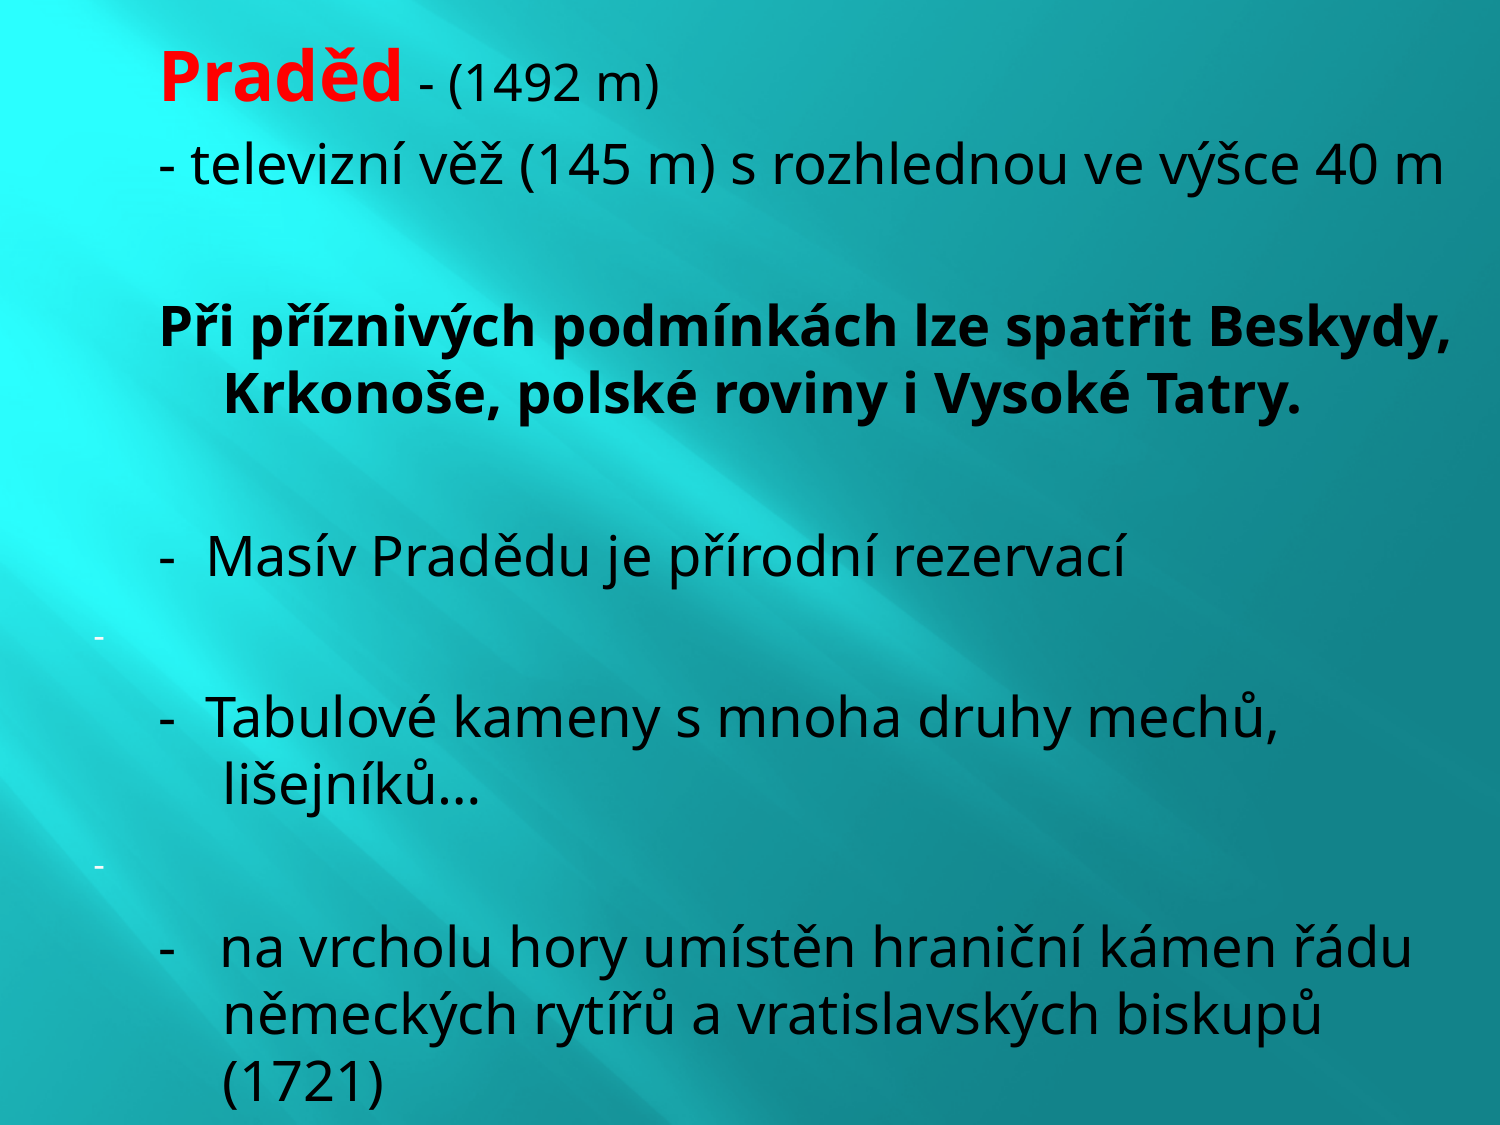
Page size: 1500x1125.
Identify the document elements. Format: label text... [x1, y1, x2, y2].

list Praděd - (1492 m) - televizní věž (145 m) s rozhlednou ve výšce 40 m Při příznivých podmínkách lze spatřit Beskydy, Krkonoše, polské roviny i Vysoké Tatry. - Masív Pradědu je přírodní rezervací - Tabulové kameny s mnoha druhy mechů, lišejníků… - na vrcholu hory umístěn hraniční kámen řádu německých rytířů a vratislavských biskupů (1721) [35, 23, 1500, 1125]
